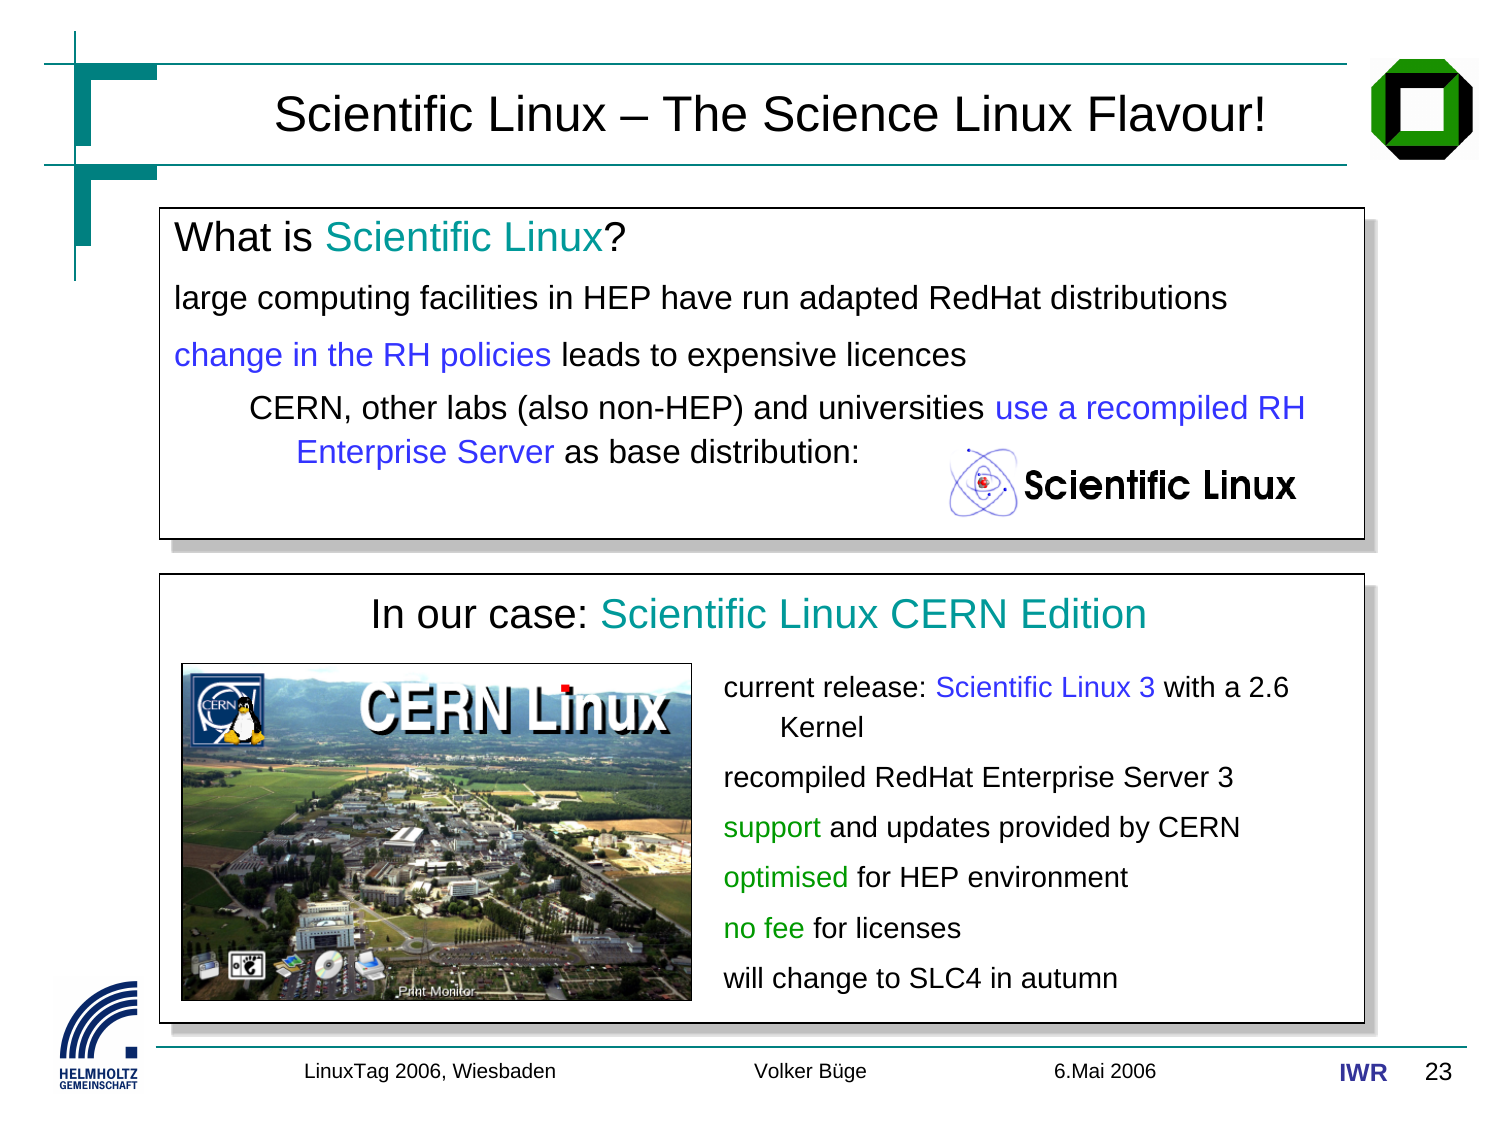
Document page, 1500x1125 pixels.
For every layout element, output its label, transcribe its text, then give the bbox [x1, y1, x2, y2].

text_box [159, 574, 1365, 1023]
text_box In our case: Scientific Linux CERN Edition [201, 574, 1317, 646]
picture [182, 664, 691, 1000]
title Scientific Linux – The Science Linux Flavour! [194, 53, 1347, 165]
picture [1370, 58, 1479, 160]
text_box [159, 207, 1365, 539]
text_box current release: Scientific Linux 3 with a 2.6 Kernel recompiled RedHat Enterprise Server 3 support and updates provided by CERN optimised for HEP environment no fee for licenses will change to SLC4 in autumn [708, 657, 1353, 1035]
picture [939, 444, 1306, 521]
list What is Scientific Linux? large computing facilities in HEP have run adapted RedHat distributions change in the RH policies leads to expensive licences CERN, other labs (also non-HEP) and universities use a recompiled RH Enterprise Server as base distribution: [159, 196, 1347, 497]
